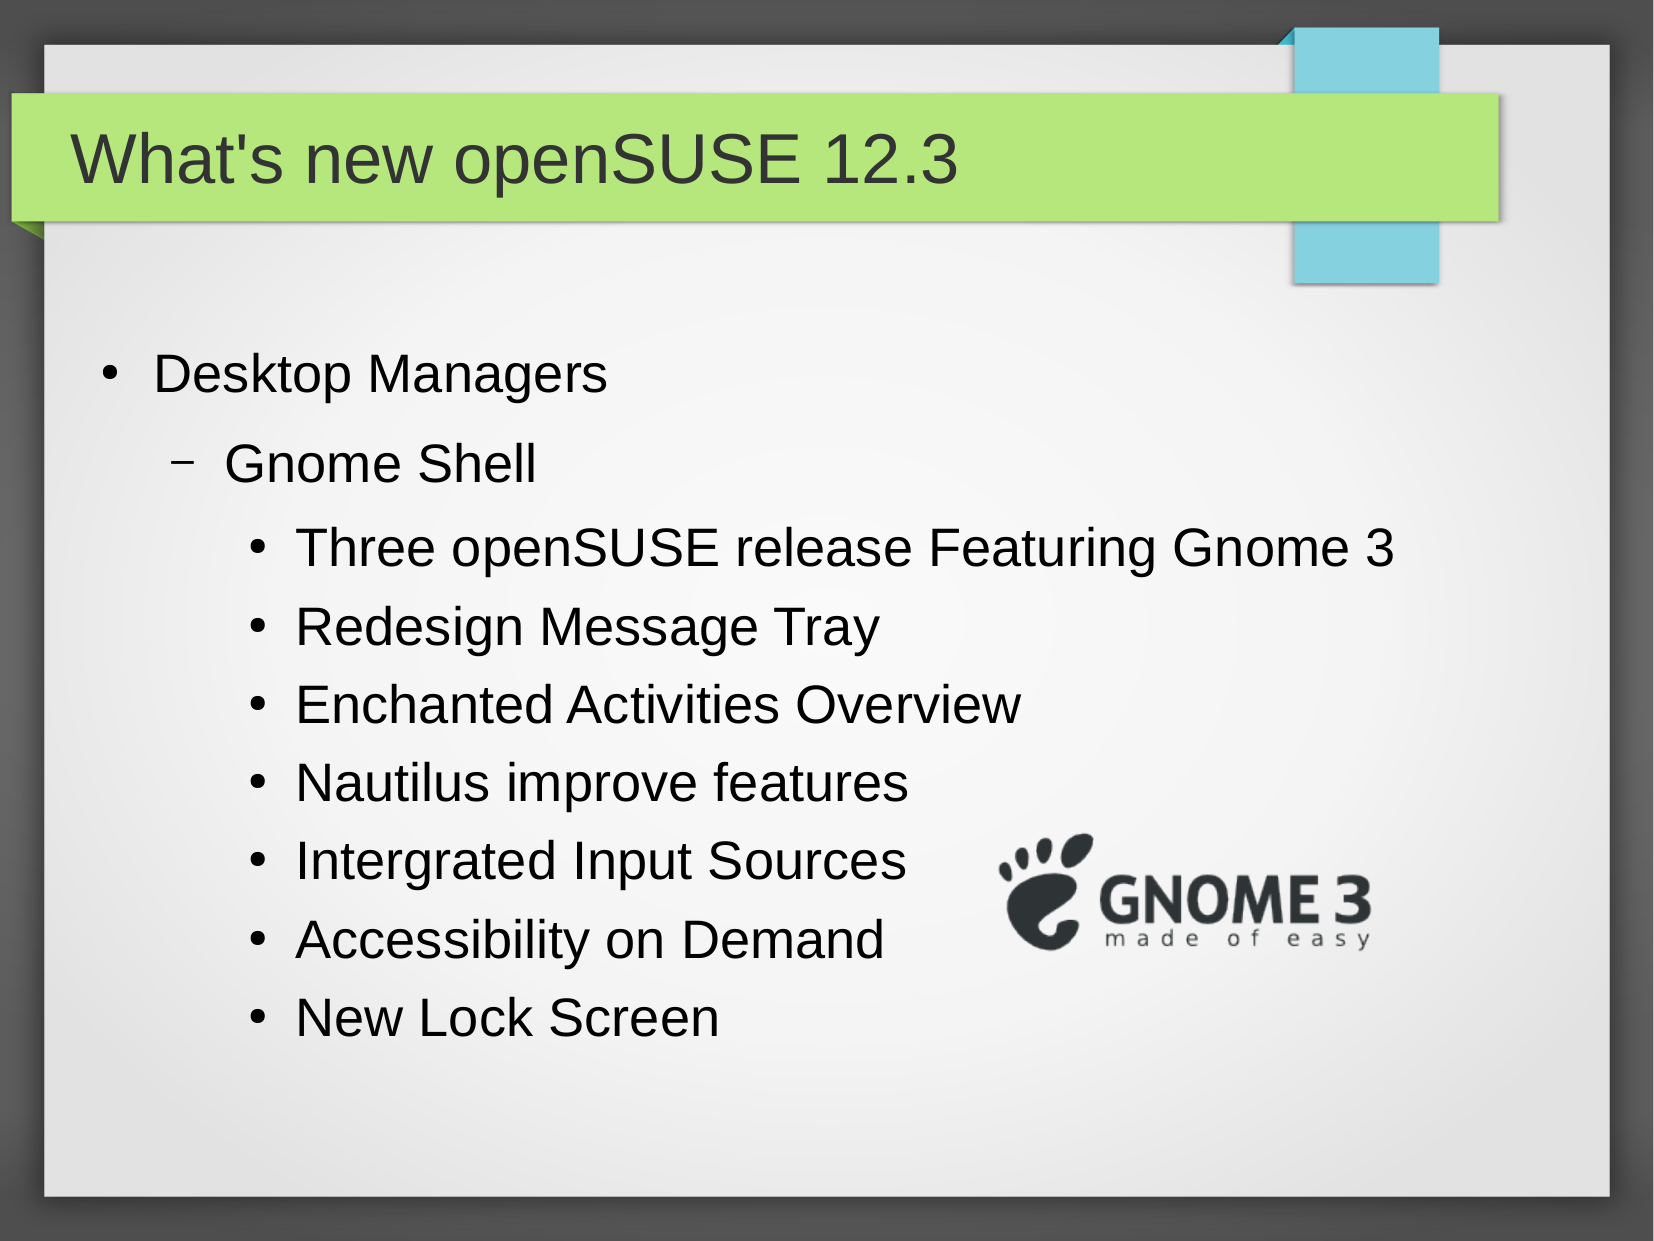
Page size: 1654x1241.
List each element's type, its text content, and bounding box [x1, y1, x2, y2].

picture [0, 0, 1654, 1241]
list Desktop Managers Gnome Shell Three openSUSE release Featuring Gnome 3 Redesign Message Tray Enchanted Activities Overview Nautilus improve features Intergrated Input Sources Accessibility on Demand New Lock Screen [82, 343, 1538, 1063]
title What's new openSUSE 12.3 [70, 106, 1229, 213]
